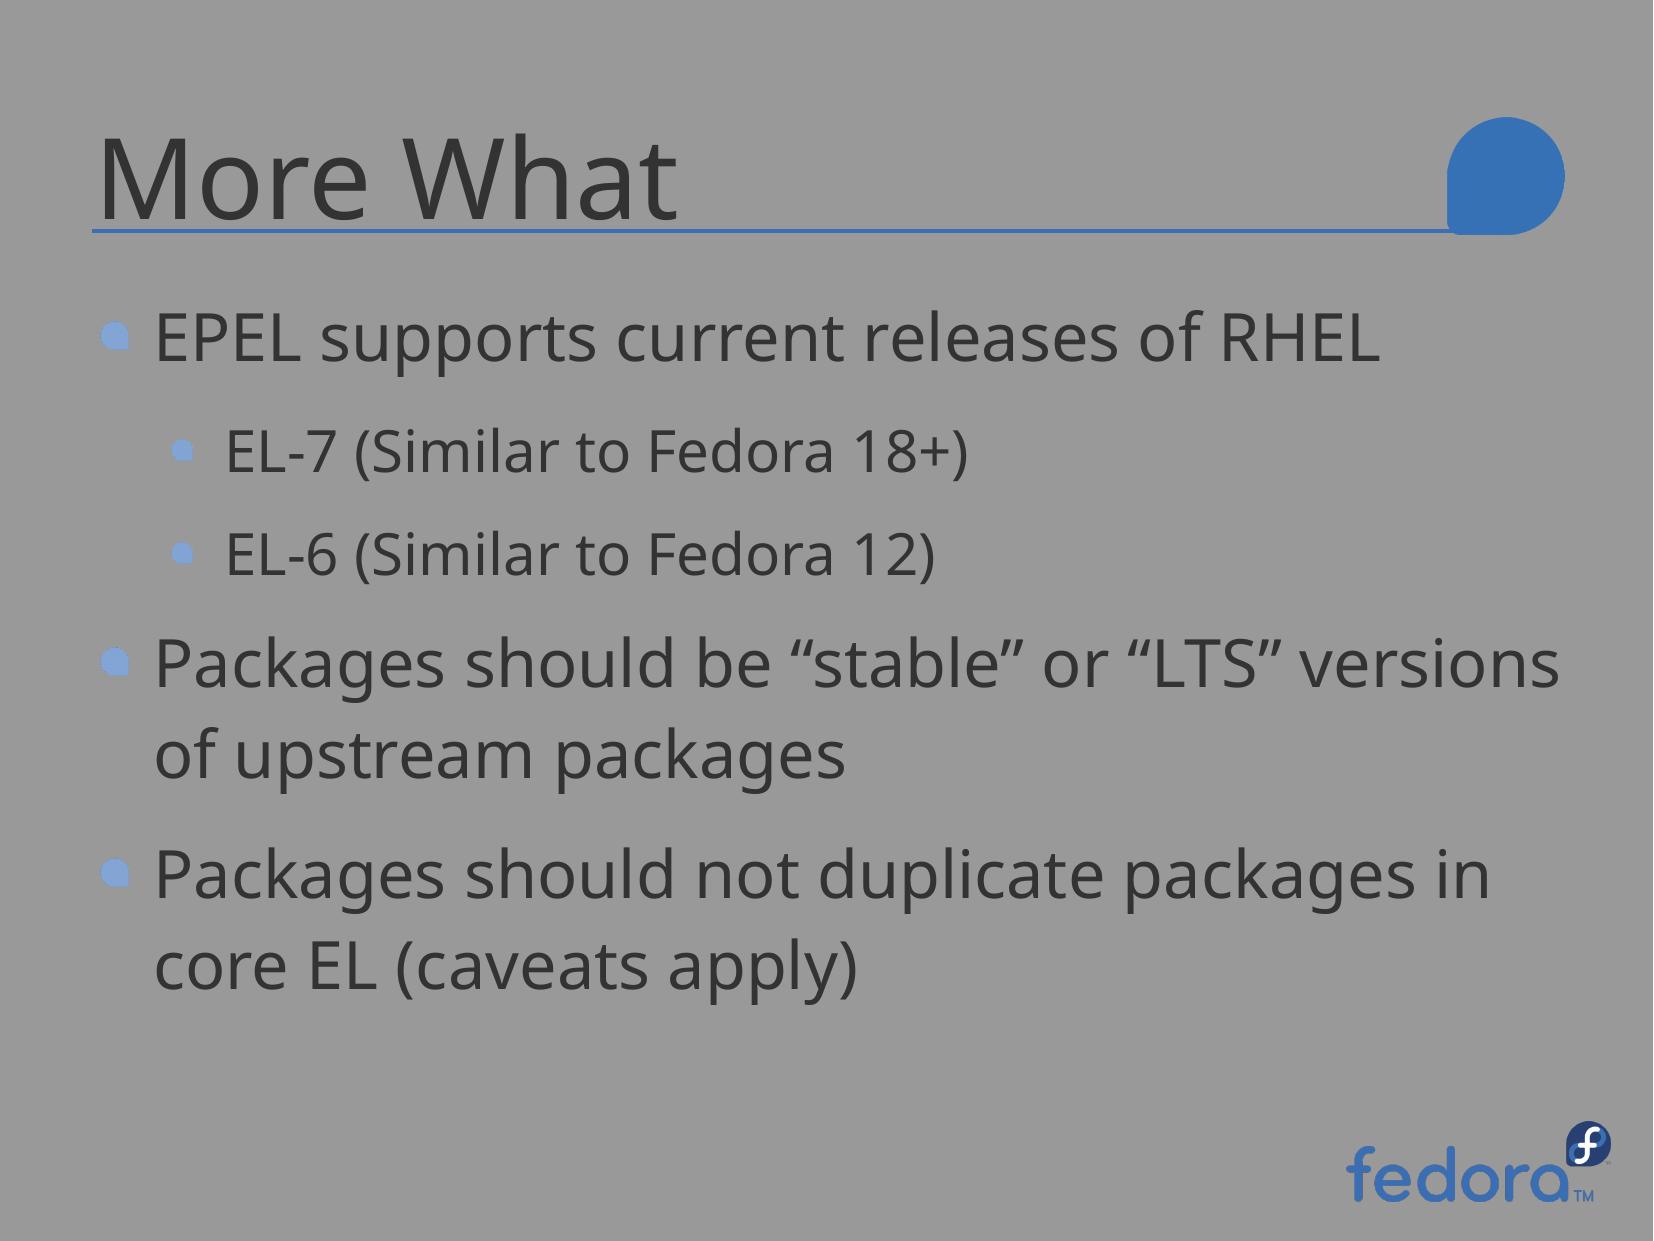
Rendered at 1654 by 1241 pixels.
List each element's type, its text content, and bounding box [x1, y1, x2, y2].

picture [1447, 117, 1565, 235]
picture [1346, 1121, 1611, 1202]
list EPEL supports current releases of RHEL EL-7 (Similar to Fedora 18+) EL-6 (Similar to Fedora 12) Packages should be “stable” or “LTS” versions of upstream packages Packages should not duplicate packages in core EL (caveats apply) [82, 290, 1571, 1095]
title More What [94, 100, 1425, 251]
